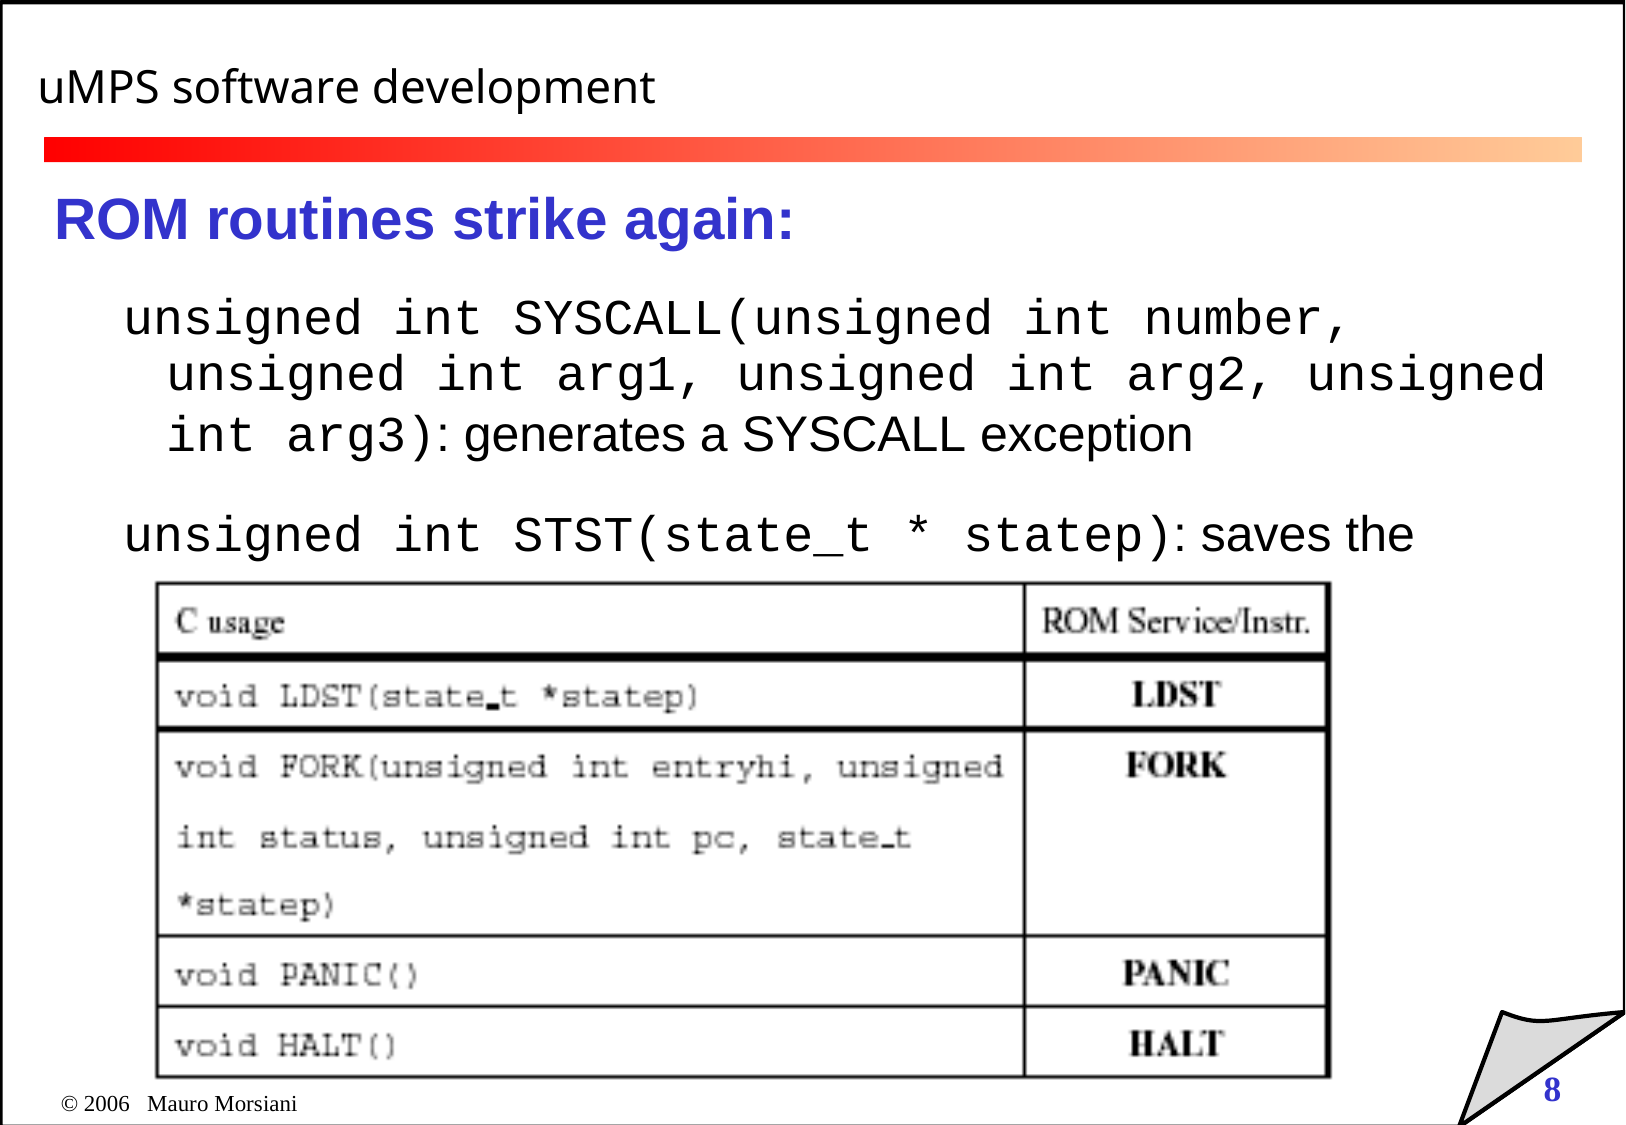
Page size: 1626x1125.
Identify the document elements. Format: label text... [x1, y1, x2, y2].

list ROM routines strike again: unsigned int SYSCALL(unsigned int number, unsigned int arg1, unsigned int arg2, unsigned int arg3): generates a SYSCALL exception unsigned int STST(state_t * statep): saves the current status of the process [54, 187, 1557, 638]
picture [147, 570, 1342, 1086]
title uMPS software development [37, 44, 1587, 130]
